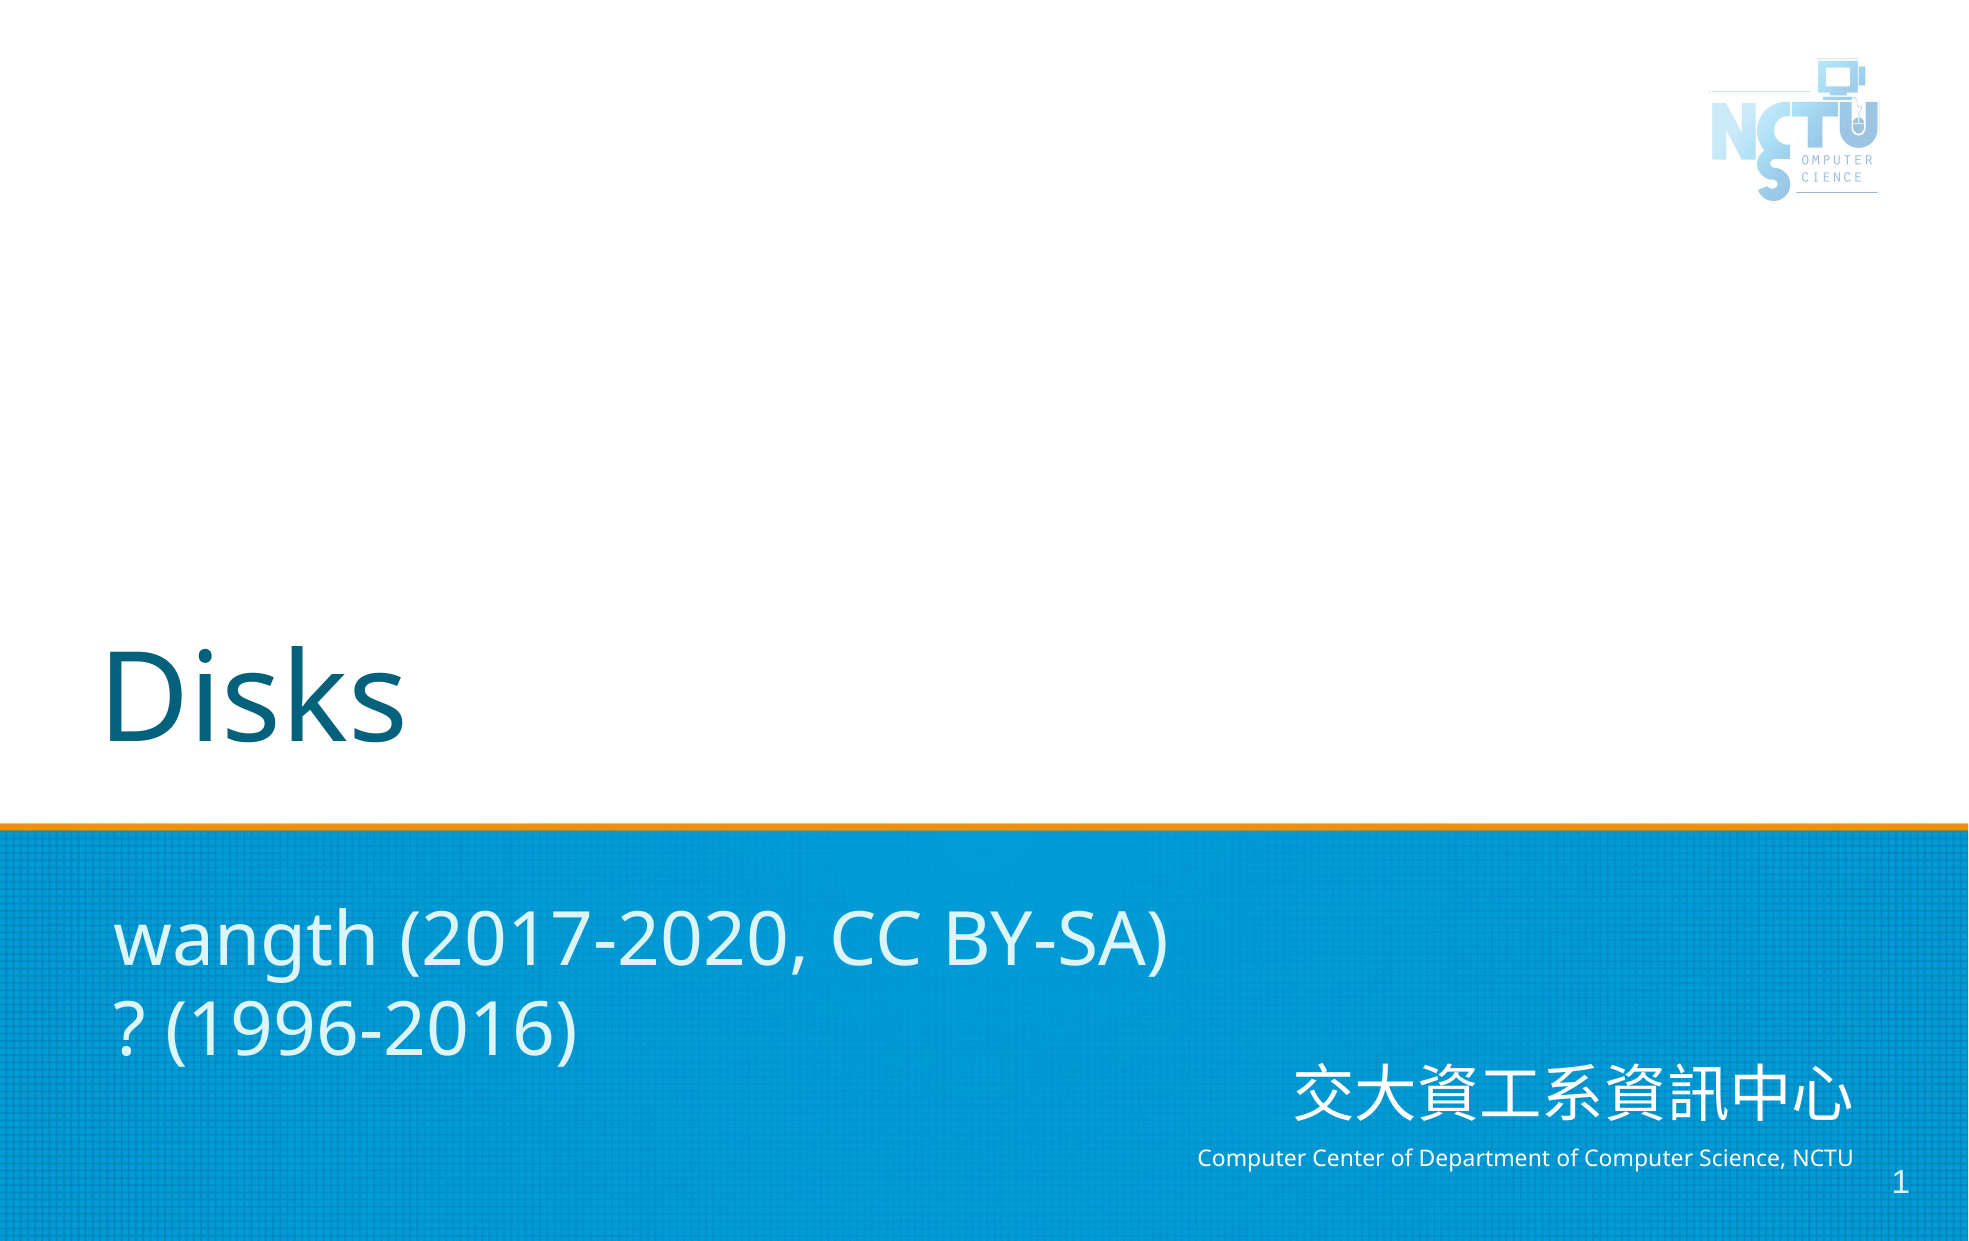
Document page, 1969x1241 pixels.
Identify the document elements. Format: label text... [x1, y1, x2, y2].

slide_number <number> [1841, 1145, 1960, 1241]
picture [0, 0, 1969, 832]
subtitle wangth (2017-2020, CC BY-SA) ? (1996-2016) [98, 875, 1783, 1103]
title Disks [98, 559, 1870, 767]
